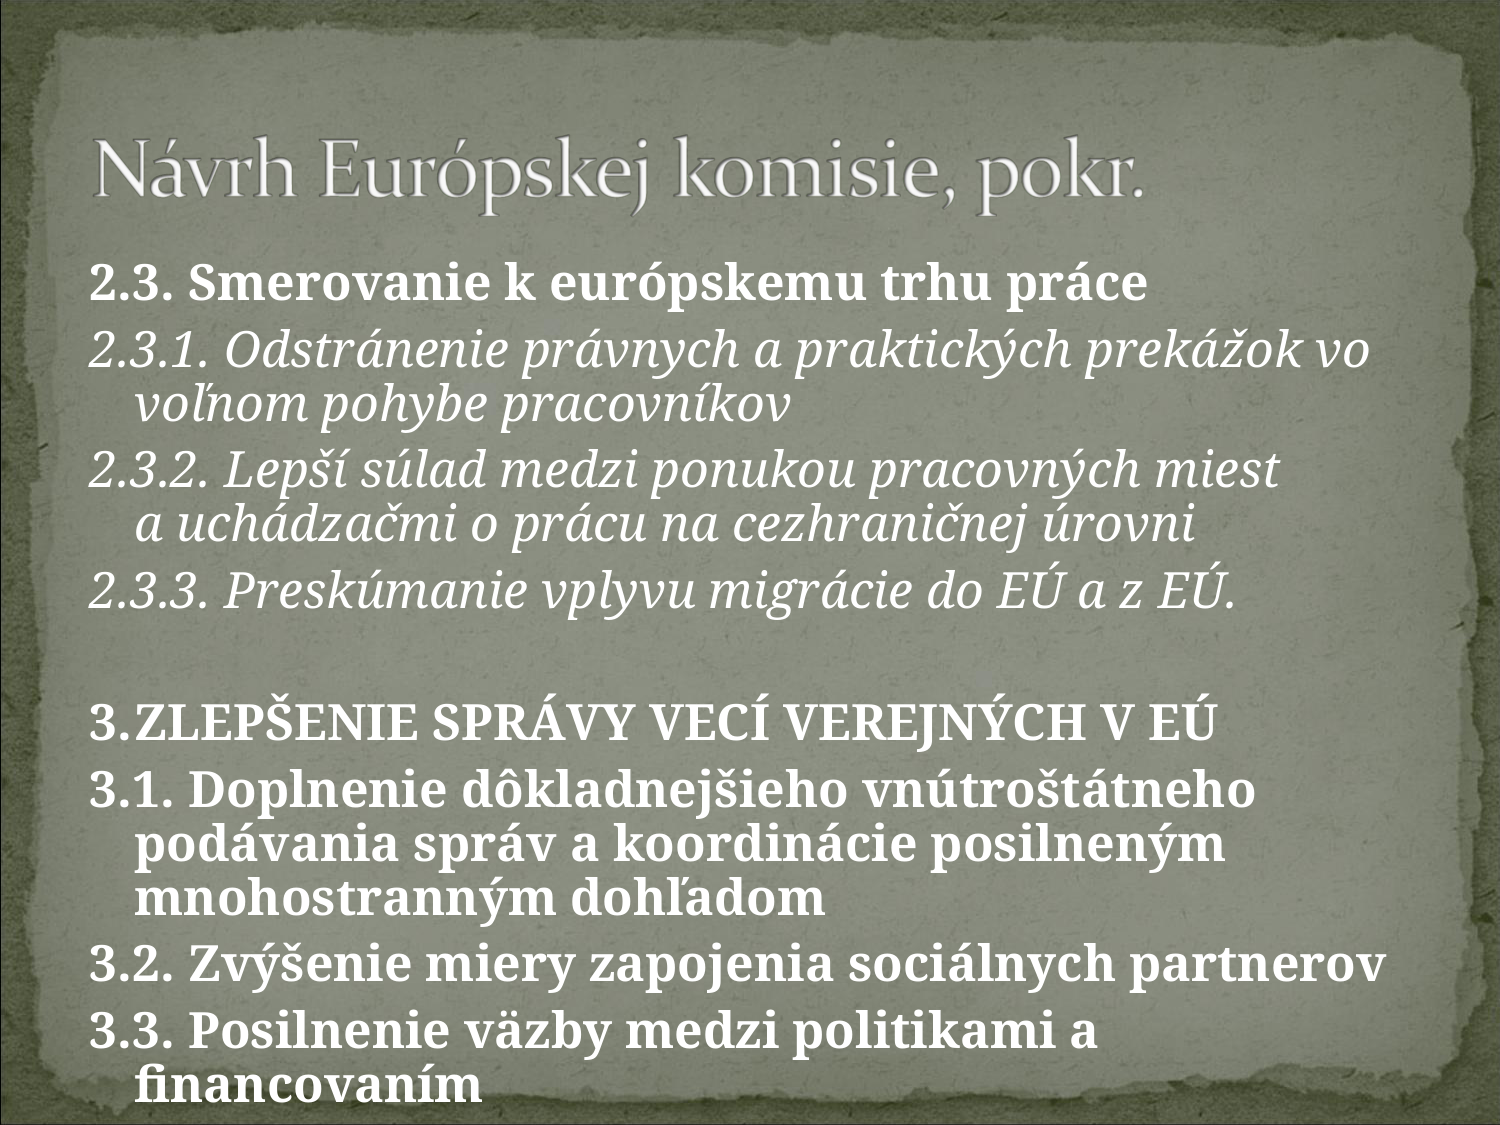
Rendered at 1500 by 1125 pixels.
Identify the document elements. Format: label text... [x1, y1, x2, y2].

picture [0, 0, 1500, 1125]
list 2.3. Smerovanie k európskemu trhu práce 2.3.1. Odstránenie právnych a praktických prekážok vo voľnom pohybe pracovníkov 2.3.2. Lepší súlad medzi ponukou pracovných miest a uchádzačmi o prácu na cezhraničnej úrovni 2.3.3. Preskúmanie vplyvu migrácie do EÚ a z EÚ. 3. ZLEPŠENIE SPRÁVY VECÍ VEREJNÝCH V EÚ 3.1. Doplnenie dôkladnejšieho vnútroštátneho podávania správ a koordinácie posilneným mnohostranným dohľadom 3.2. Zvýšenie miery zapojenia sociálnych partnerov 3.3. Posilnenie väzby medzi politikami a financovaním [75, 249, 1426, 1125]
text_box [39, 23, 1427, 227]
